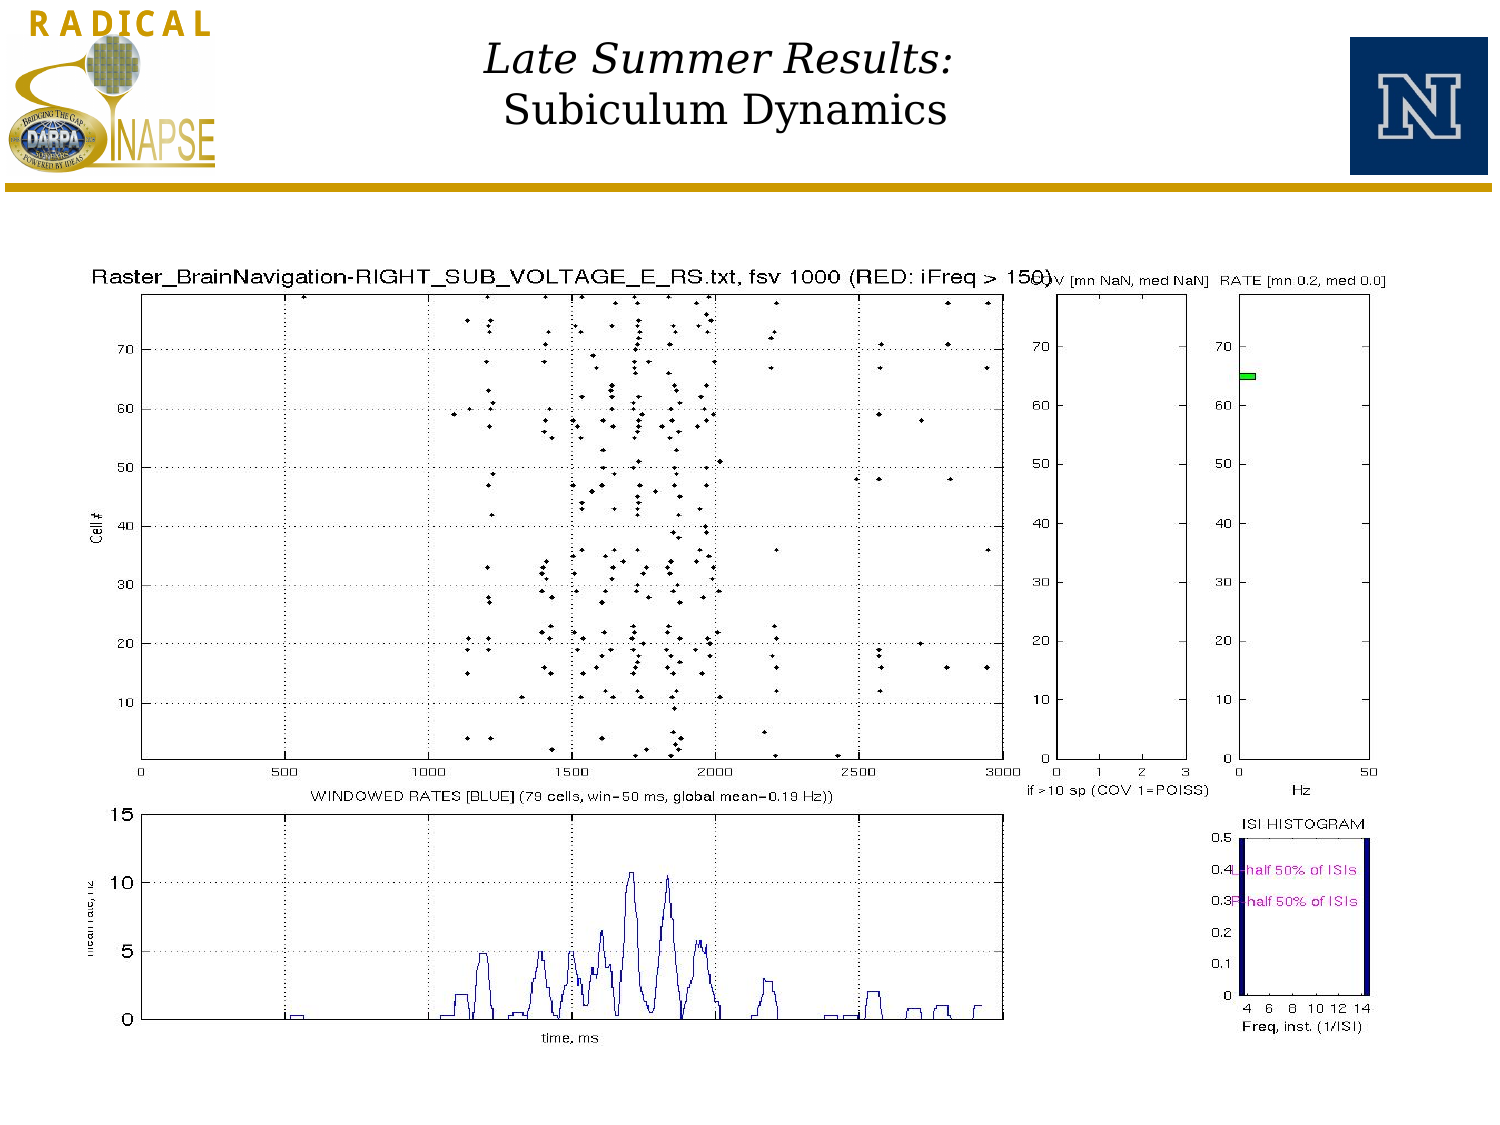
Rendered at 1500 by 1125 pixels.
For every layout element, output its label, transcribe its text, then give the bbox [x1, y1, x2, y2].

picture [88, 262, 1423, 1051]
text_box Late Summer Results: Subiculum Dynamics [112, 24, 1339, 113]
picture [1350, 37, 1488, 175]
